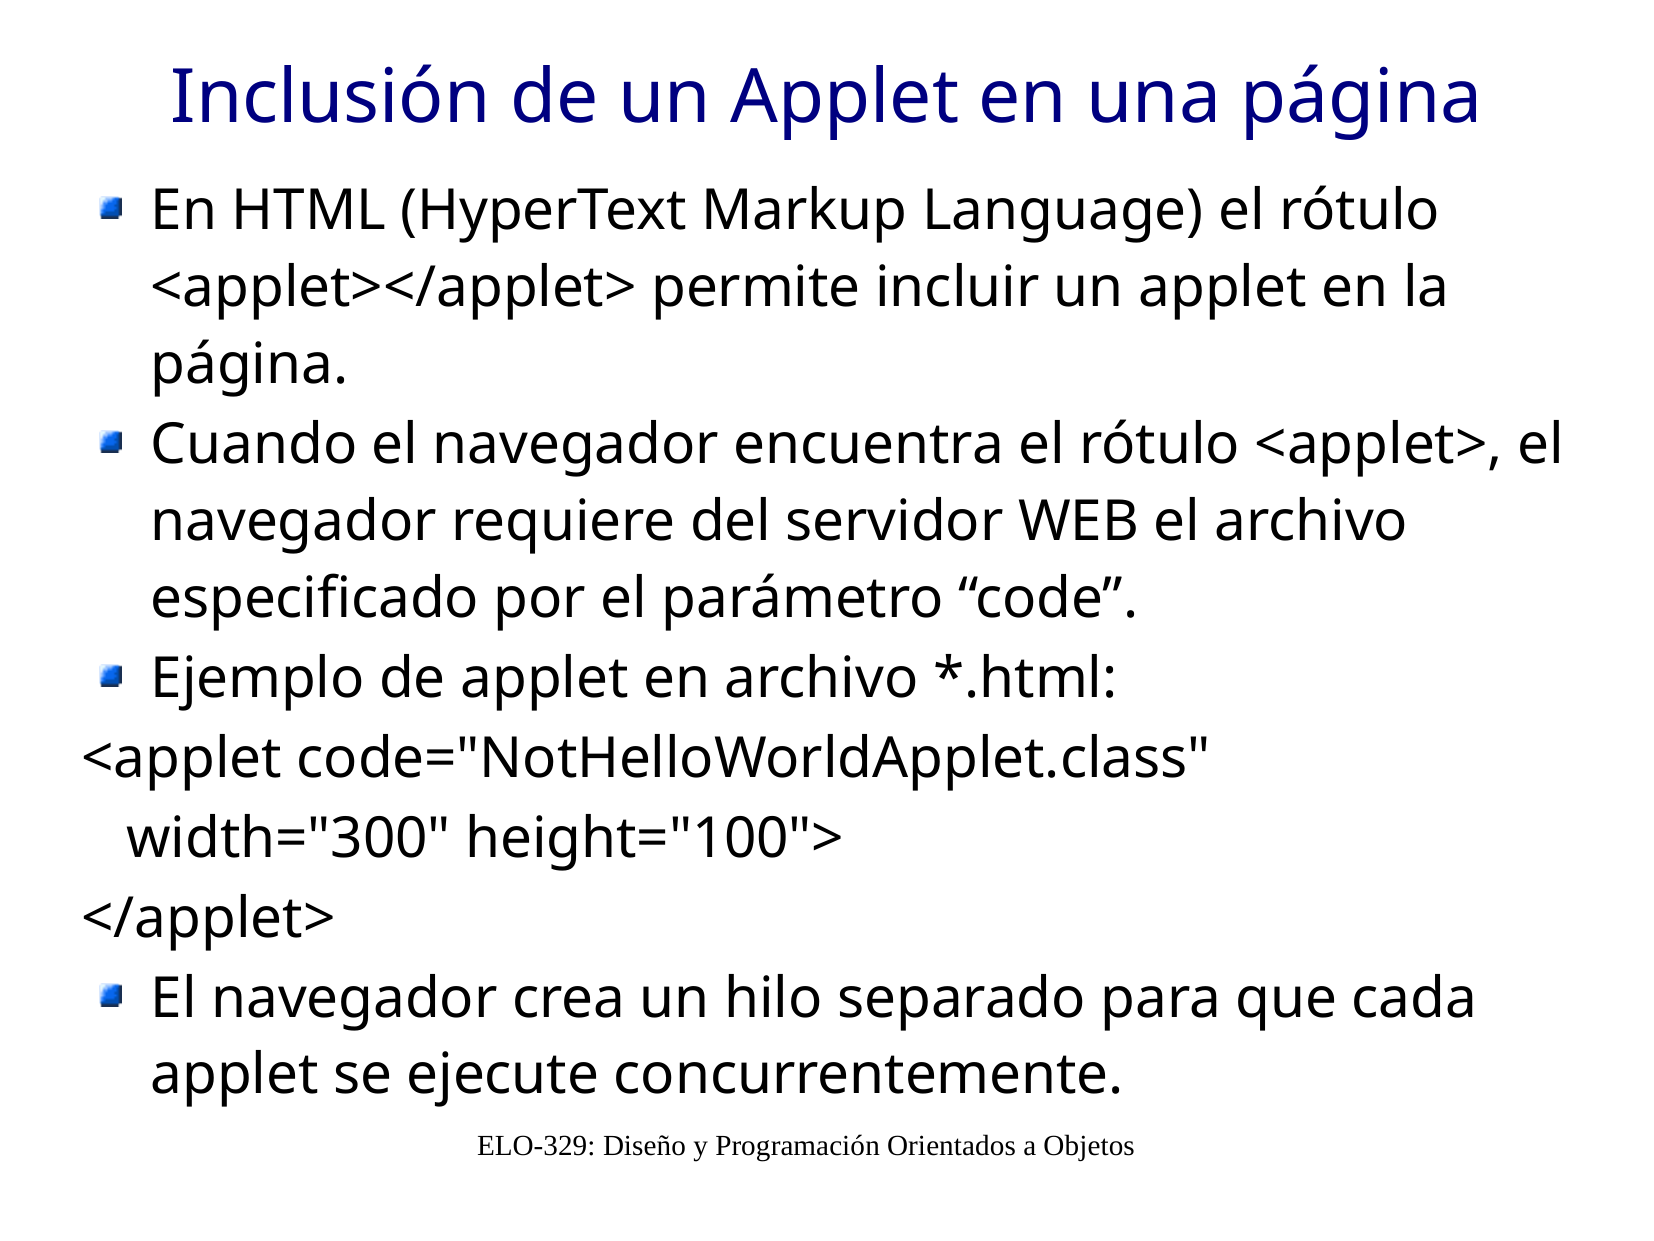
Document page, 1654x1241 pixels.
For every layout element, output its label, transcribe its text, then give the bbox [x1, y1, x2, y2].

list En HTML (HyperText Markup Language) el rótulo <applet></applet> permite incluir un applet en la página. Cuando el navegador encuentra el rótulo <applet>, el navegador requiere del servidor WEB el archivo especificado por el parámetro “code”. Ejemplo de applet en archivo *.html: <applet code="NotHelloWorldApplet.class" width="300" height="100"> </applet> El navegador crea un hilo separado para que cada applet se ejecute concurrentemente. [81, 169, 1571, 1120]
title Inclusión de un Applet en una página [82, 43, 1571, 145]
